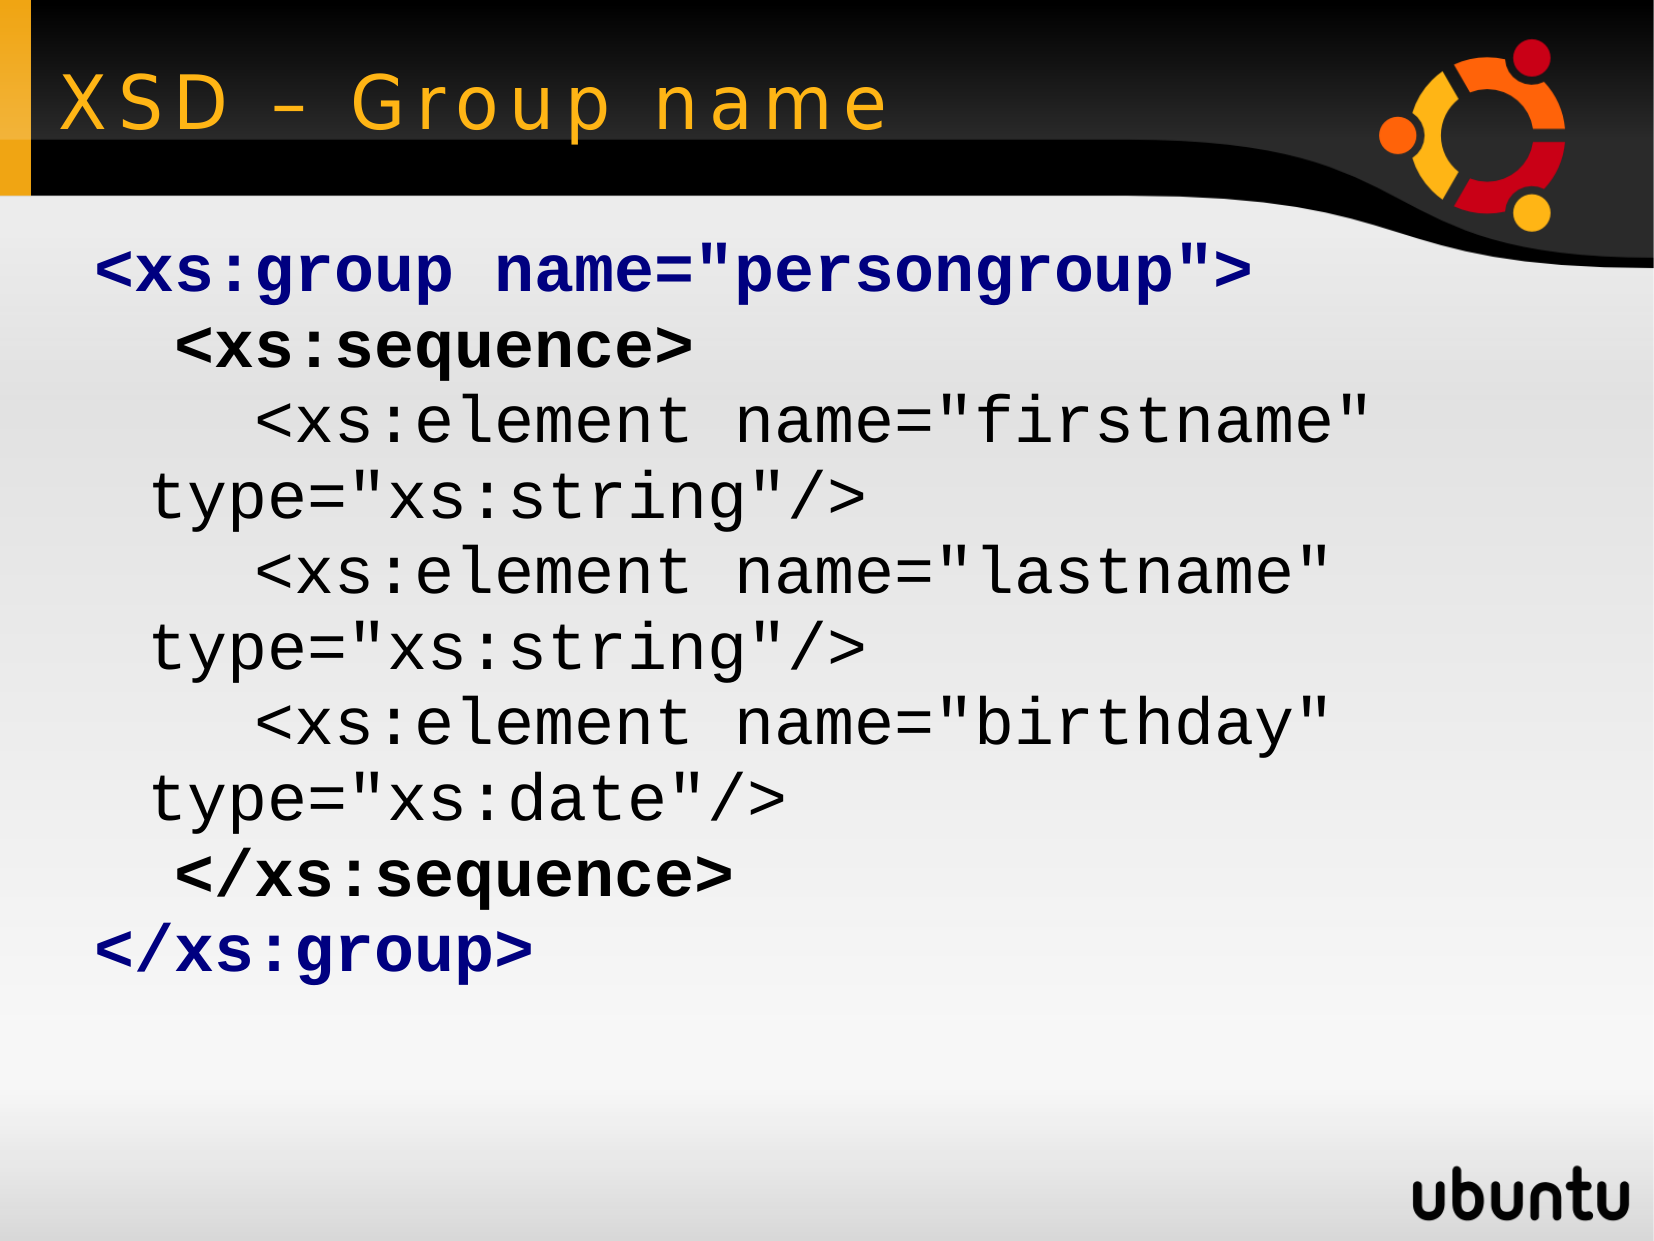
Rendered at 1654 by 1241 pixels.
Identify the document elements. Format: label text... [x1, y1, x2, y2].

picture [0, 0, 1654, 1241]
title XSD – Group name [59, 29, 1270, 178]
list <xs:group name="persongroup"> <xs:sequence> <xs:element name="firstname" type="xs:string"/> <xs:element name="lastname" type="xs:string"/> <xs:element name="birthday" type="xs:date"/> </xs:sequence> </xs:group> [76, 236, 1565, 1055]
